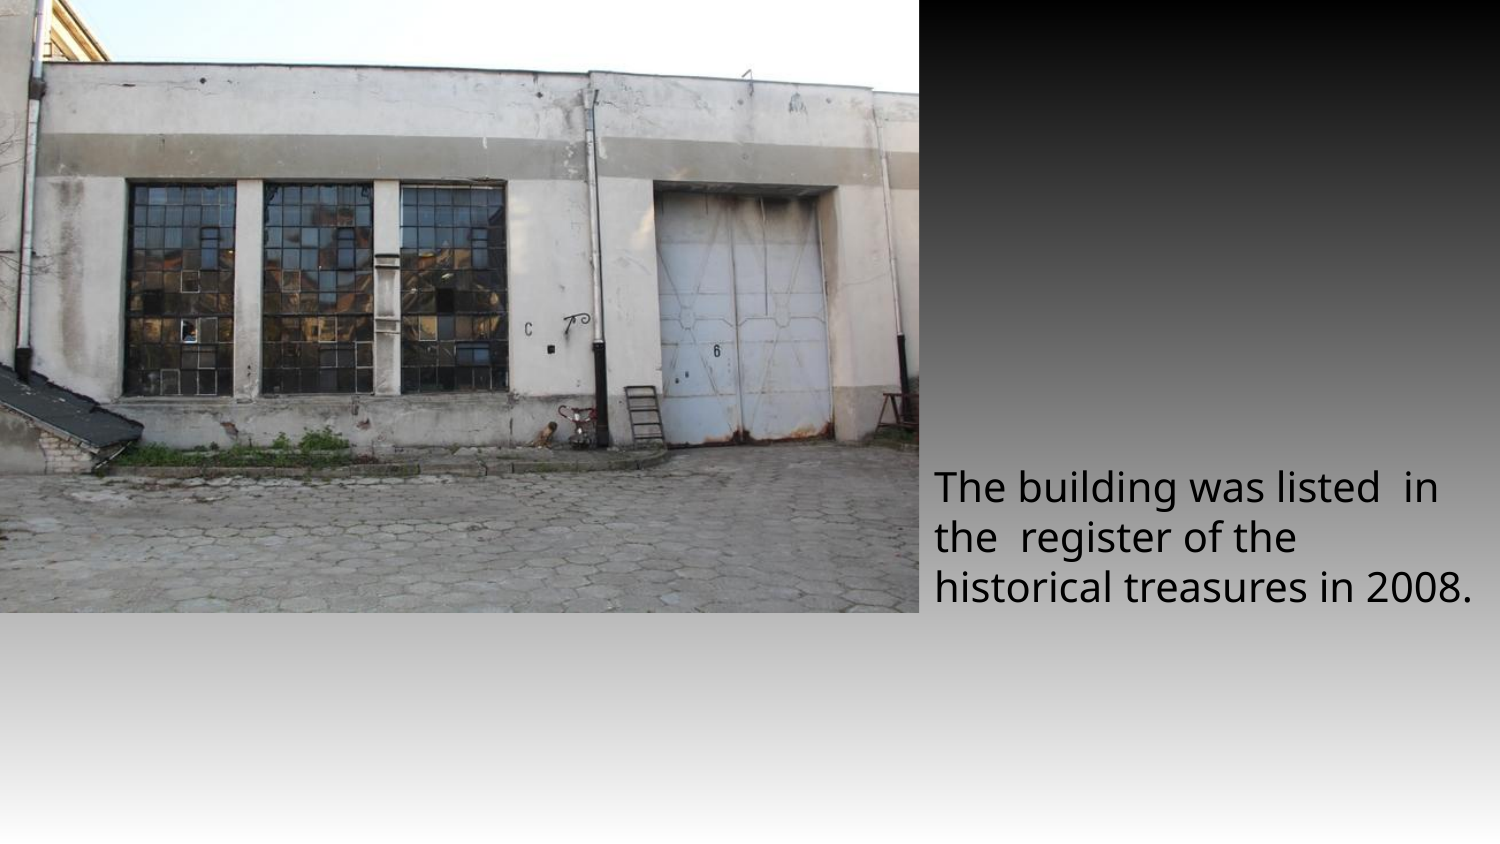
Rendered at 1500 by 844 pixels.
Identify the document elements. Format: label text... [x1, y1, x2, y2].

text_box [0, 0, 920, 613]
list The building was listed in the register of the historical treasures in 2008. [919, 445, 1500, 687]
